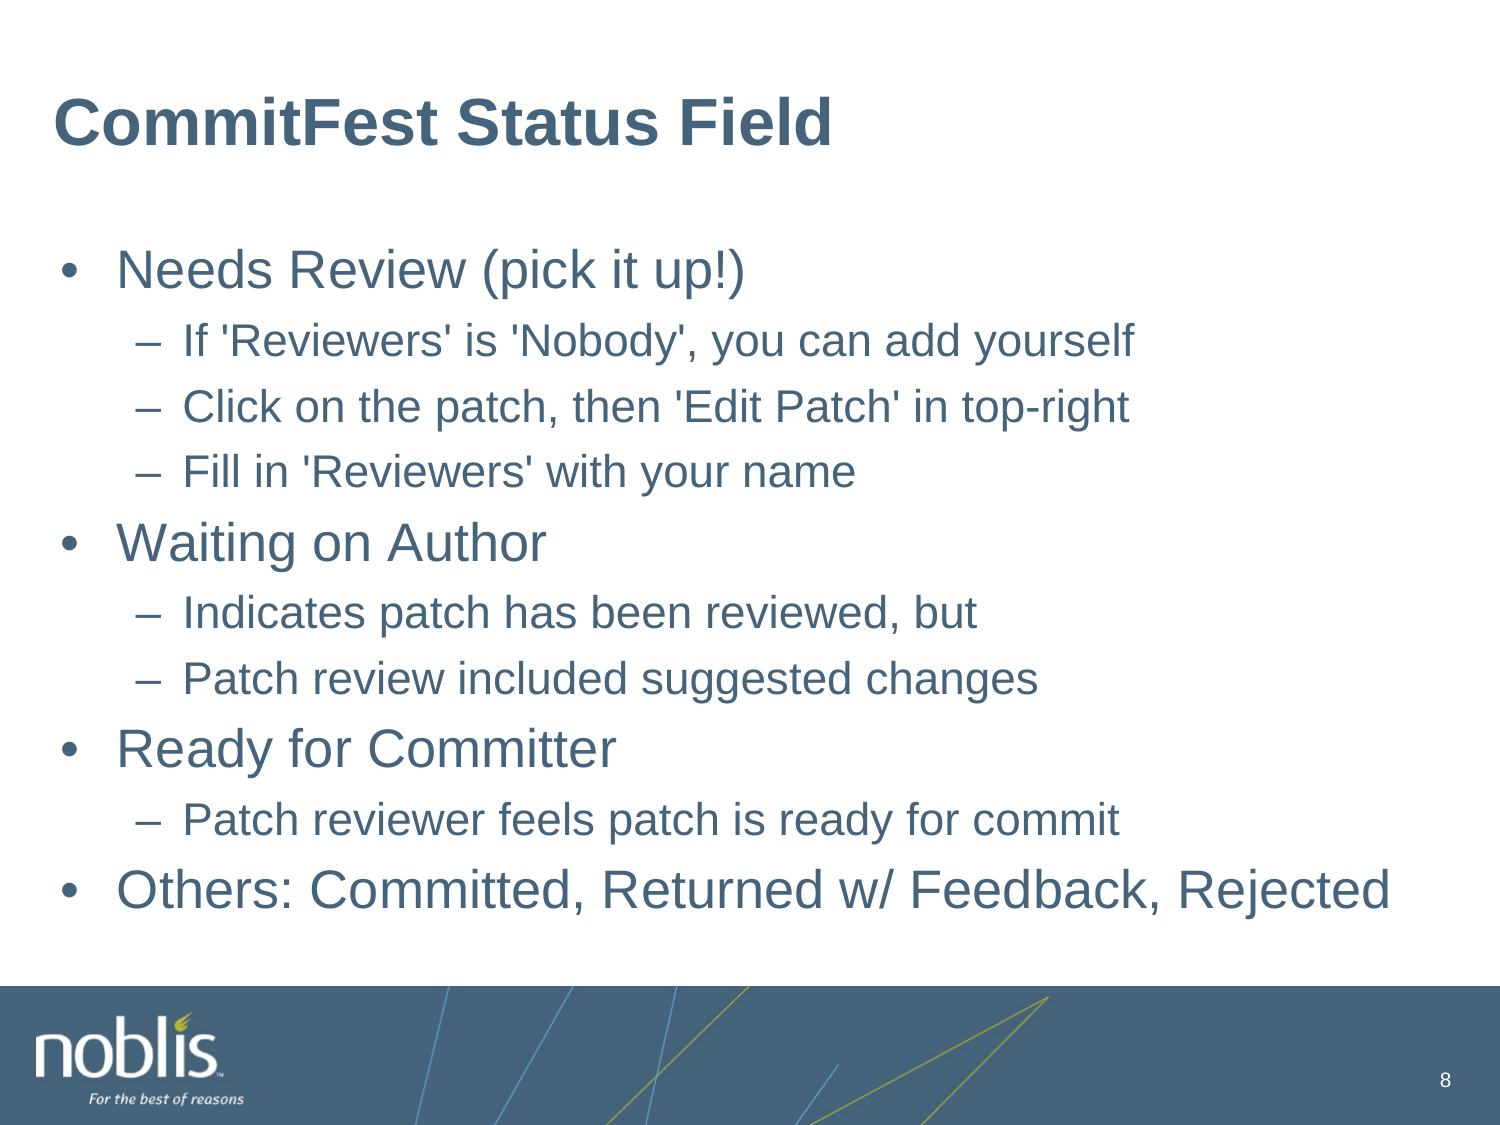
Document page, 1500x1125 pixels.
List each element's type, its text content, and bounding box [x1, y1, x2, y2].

title CommitFest Status Field [53, 38, 1438, 211]
list Needs Review (pick it up!) If 'Reviewers' is 'Nobody', you can add yourself Click on the patch, then 'Edit Patch' in top-right Fill in 'Reviewers' with your name Waiting on Author Indicates patch has been reviewed, but Patch review included suggested changes Ready for Committer Patch reviewer feels patch is ready for commit Others: Committed, Returned w/ Feedback, Rejected [60, 239, 1437, 968]
picture [0, 986, 1500, 1125]
